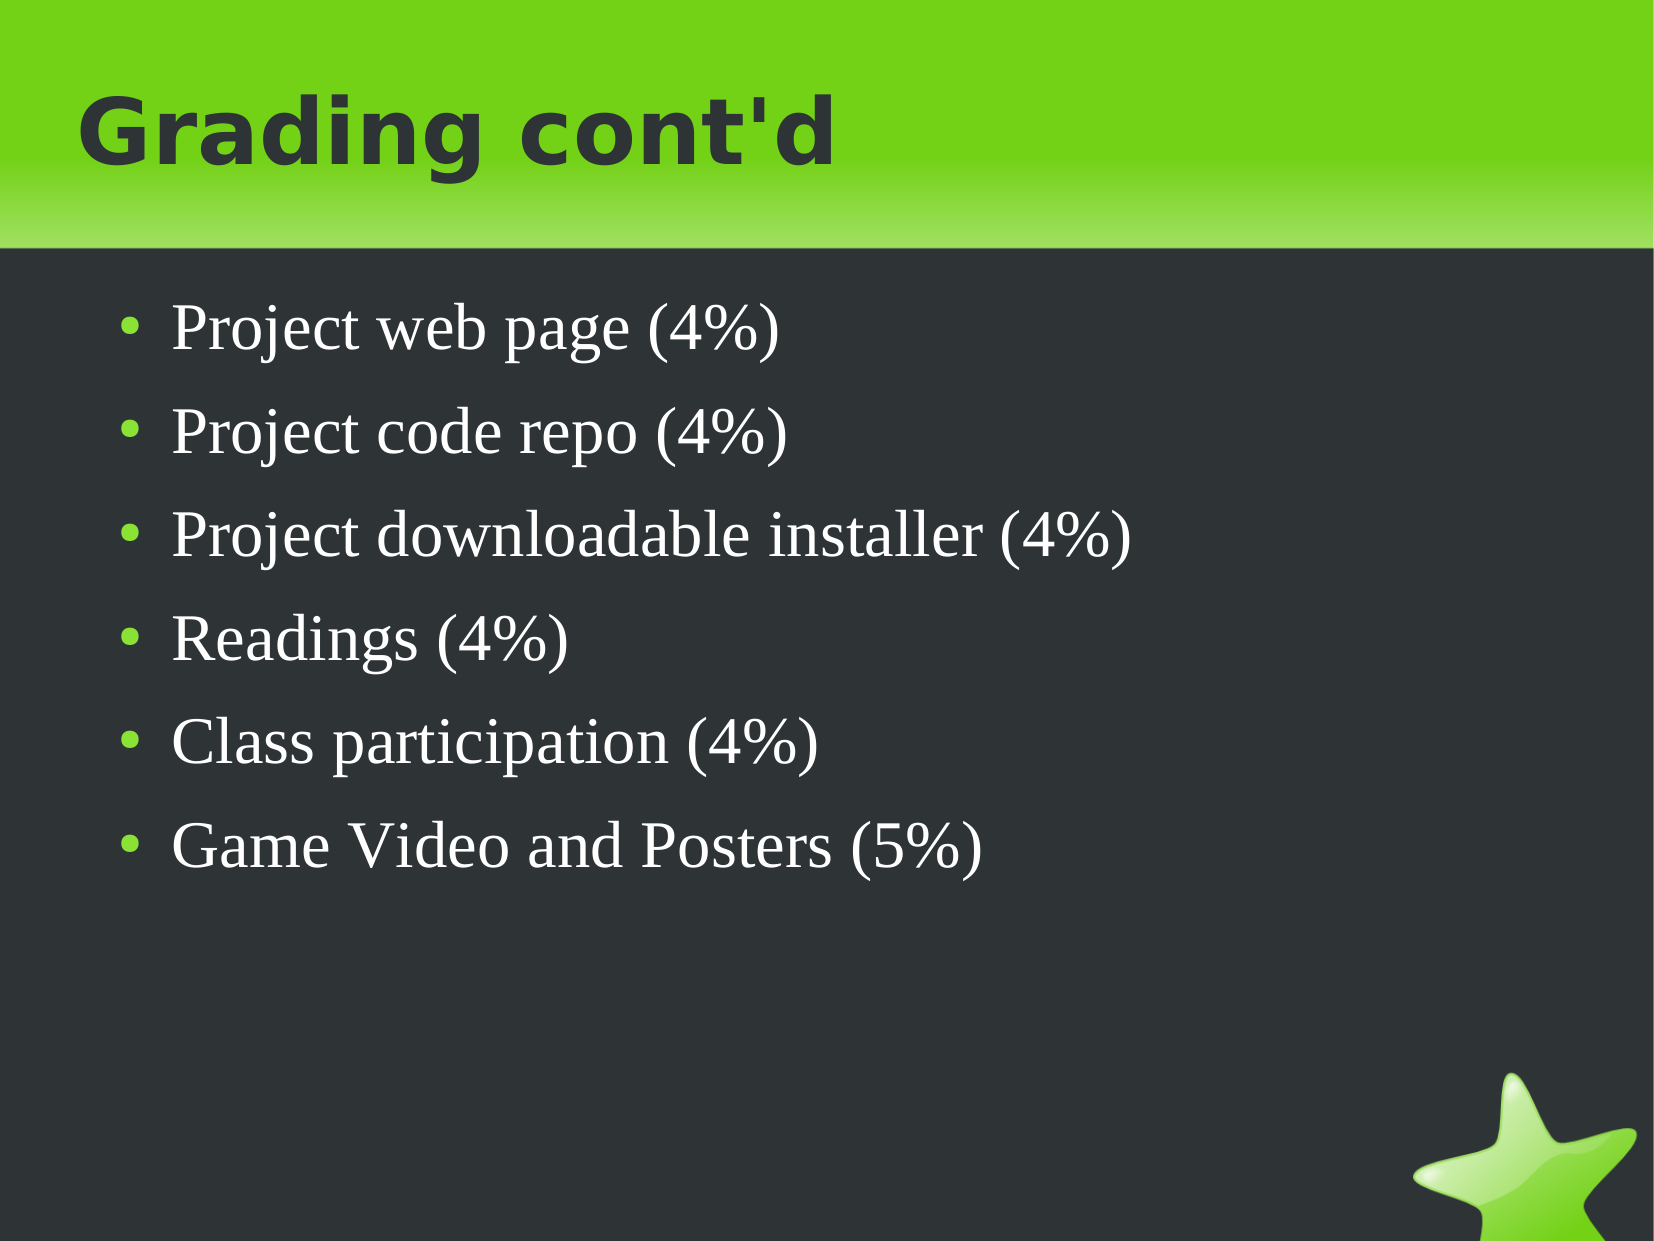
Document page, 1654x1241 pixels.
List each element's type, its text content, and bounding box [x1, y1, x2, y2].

picture [0, 0, 1654, 1241]
title Grading cont'd [76, 36, 1565, 229]
list Project web page (4%) Project code repo (4%) Project downloadable installer (4%) Readings (4%) Class participation (4%) Game Video and Posters (5%) [82, 290, 1571, 1094]
